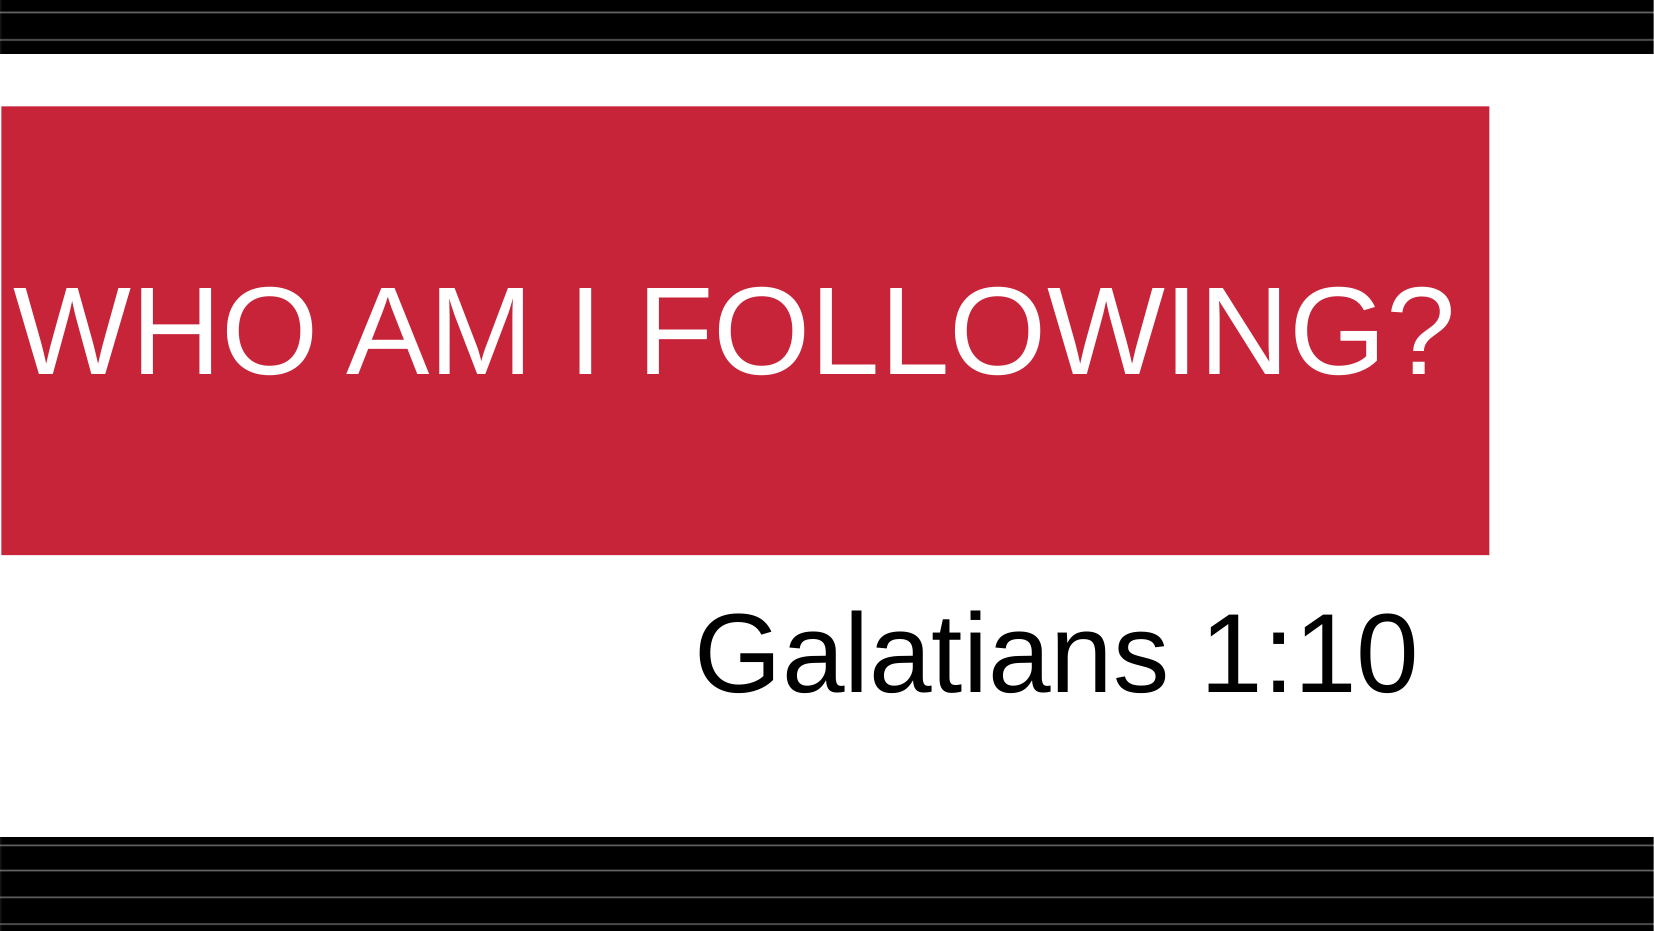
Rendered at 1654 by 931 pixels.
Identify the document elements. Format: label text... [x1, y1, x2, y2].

picture [0, 0, 1654, 54]
subtitle Galatians 1:10 [625, 590, 1489, 804]
picture [0, 837, 1654, 931]
title WHO AM I FOLLOWING? [1, 106, 1490, 556]
